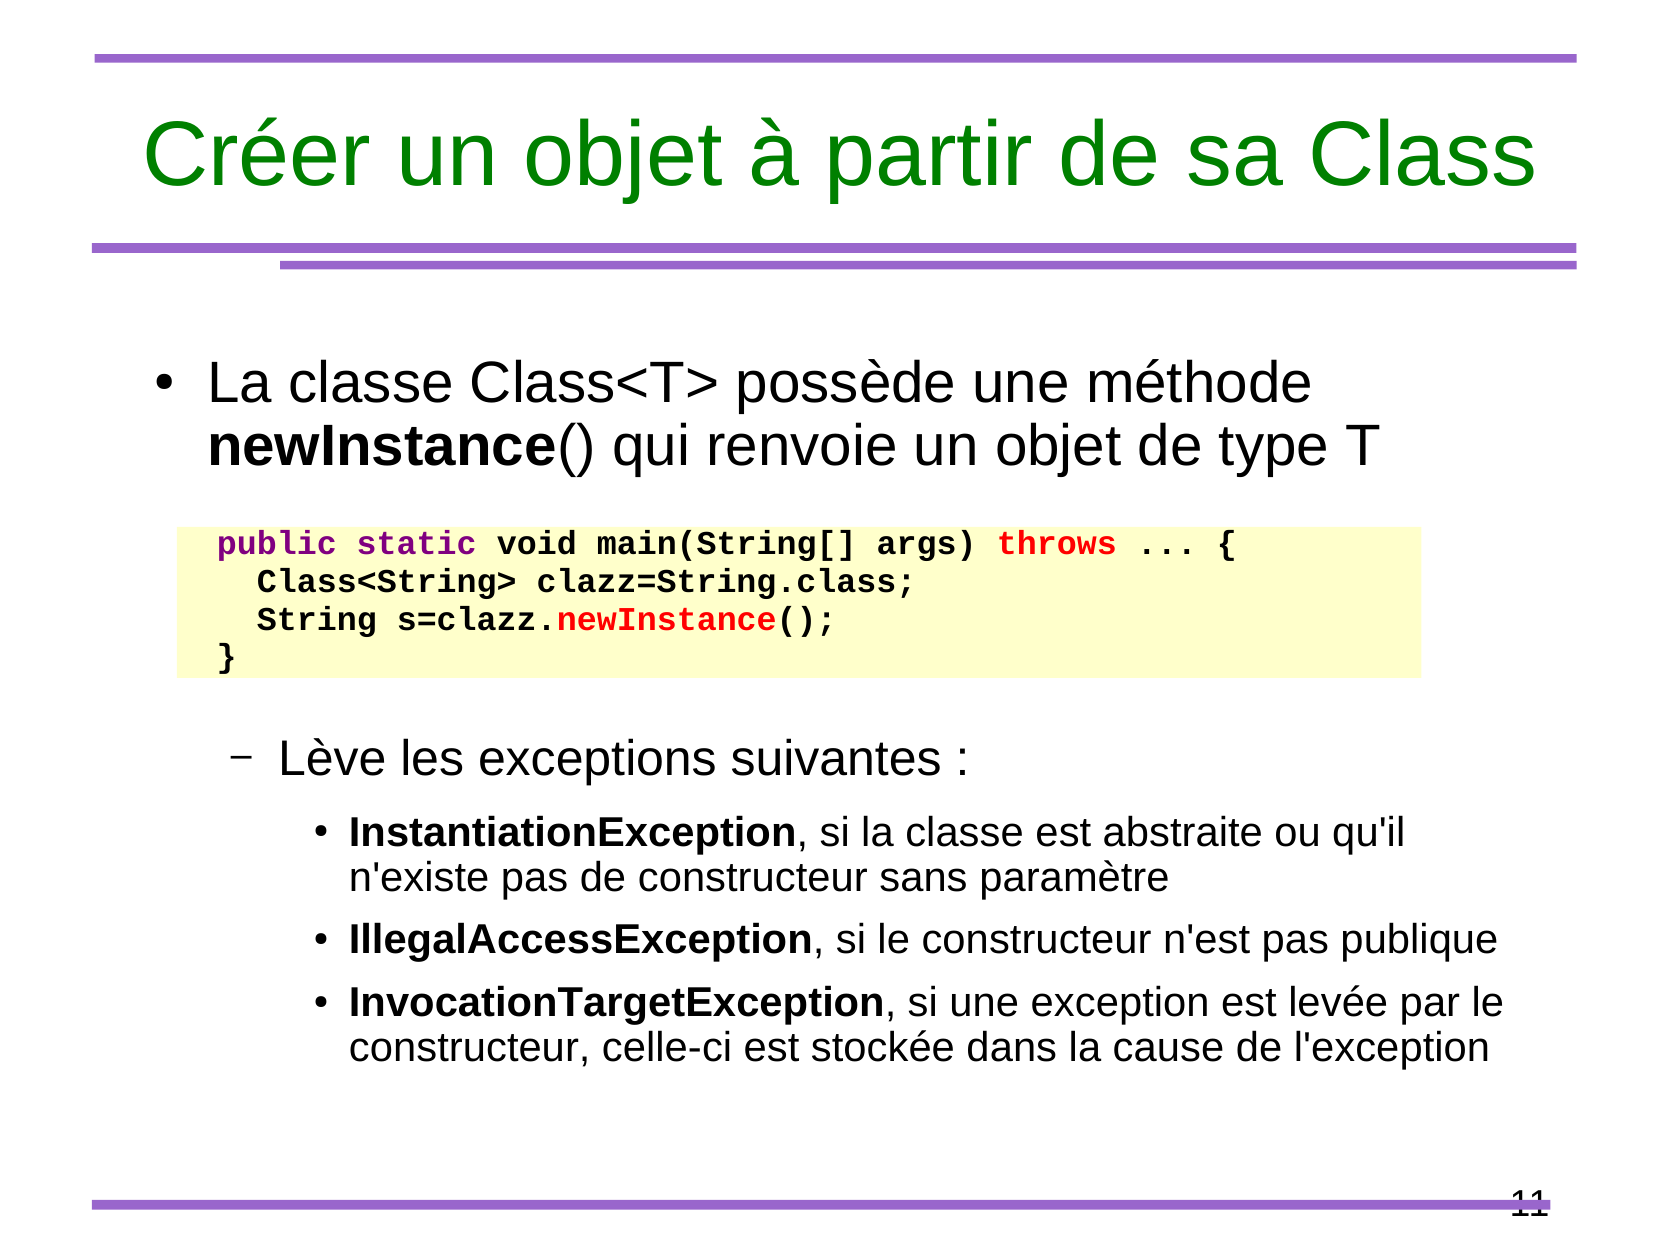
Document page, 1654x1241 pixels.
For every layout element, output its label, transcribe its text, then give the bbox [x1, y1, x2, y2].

text_box public static void main(String[] args) throws ... { Class<String> clazz=String.class; String s=clazz.newInstance(); } [176, 526, 1422, 678]
title Créer un objet à partir de sa Class [99, 42, 1555, 265]
list La classe Class<T> possède une méthode newInstance() qui renvoie un objet de type T Lève les exceptions suivantes : InstantiationException, si la classe est abstraite ou qu'il n'existe pas de constructeur sans paramètre IllegalAccessException, si le constructeur n'est pas publique InvocationTargetException, si une exception est levée par le constructeur, celle-ci est stockée dans la cause de l'exception [121, 344, 1534, 1142]
